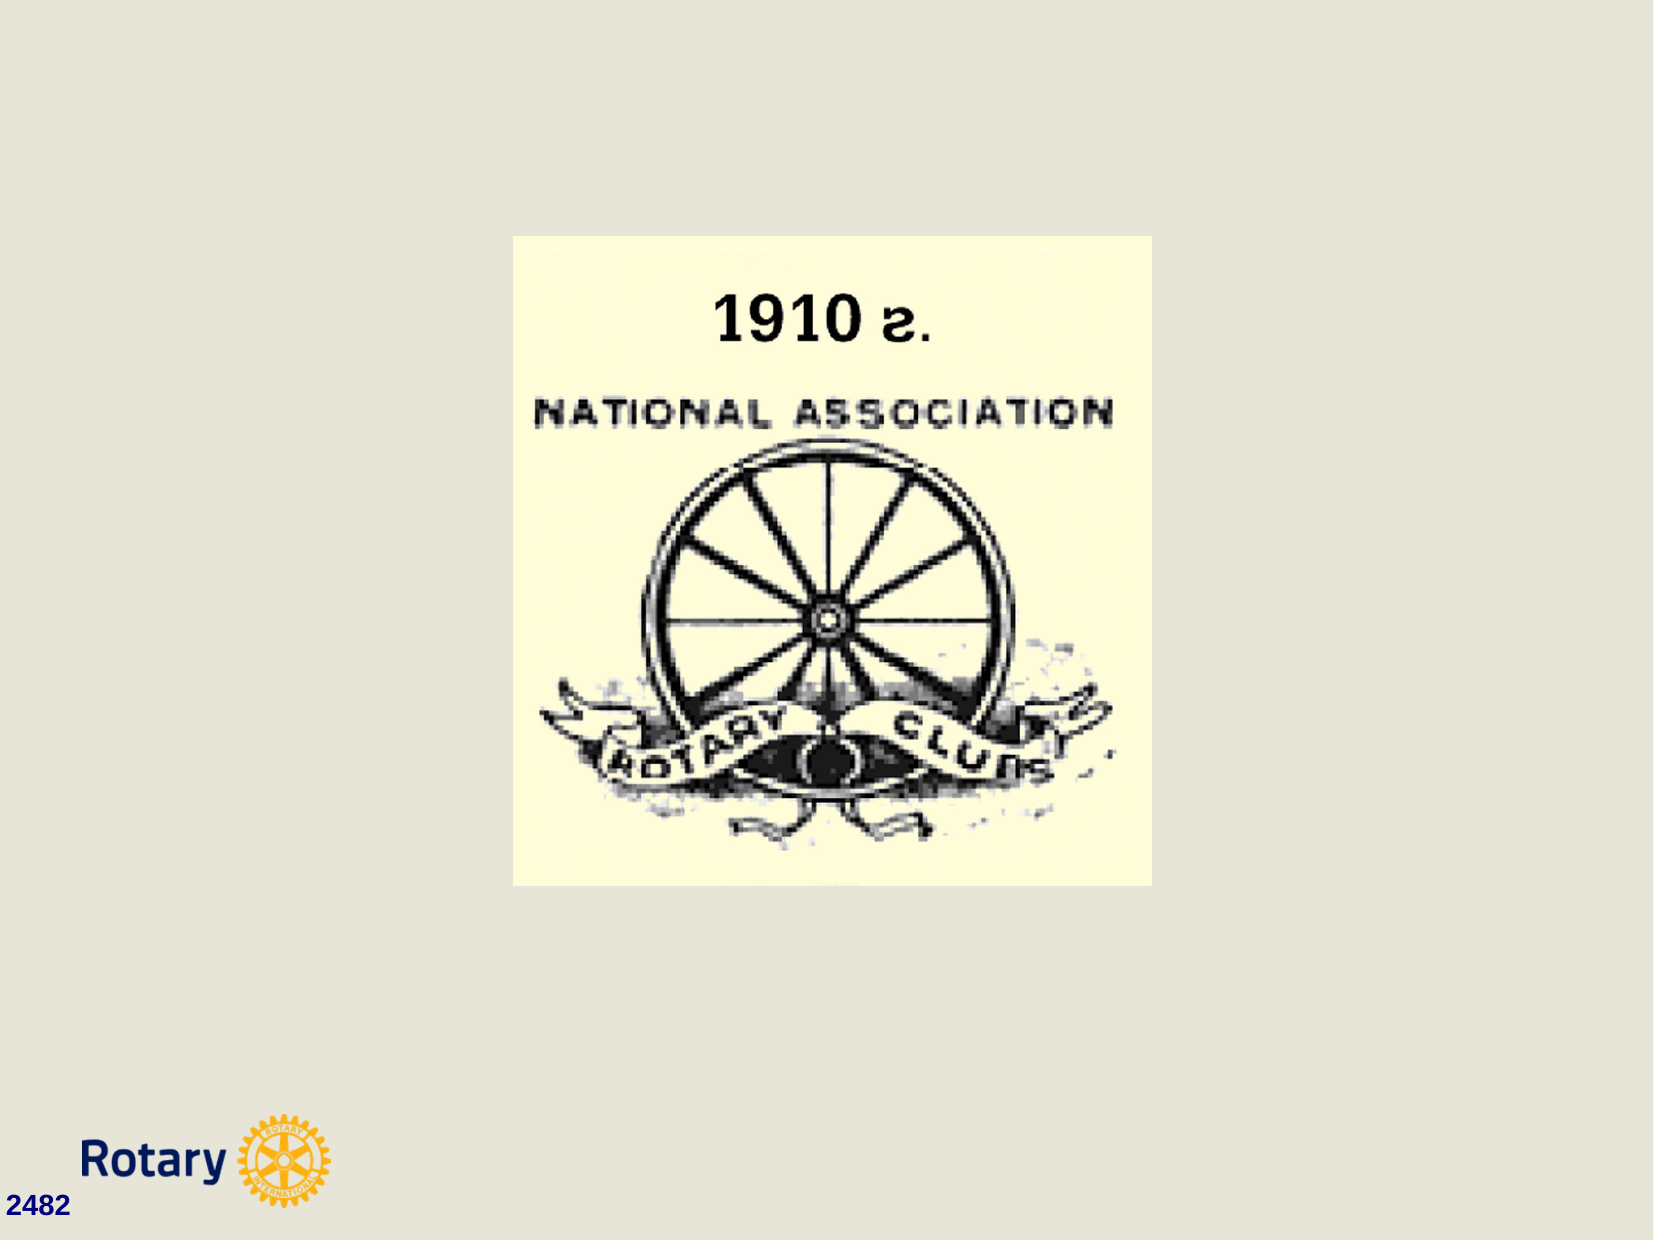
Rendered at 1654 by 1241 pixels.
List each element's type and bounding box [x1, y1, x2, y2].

picture [513, 236, 1152, 886]
